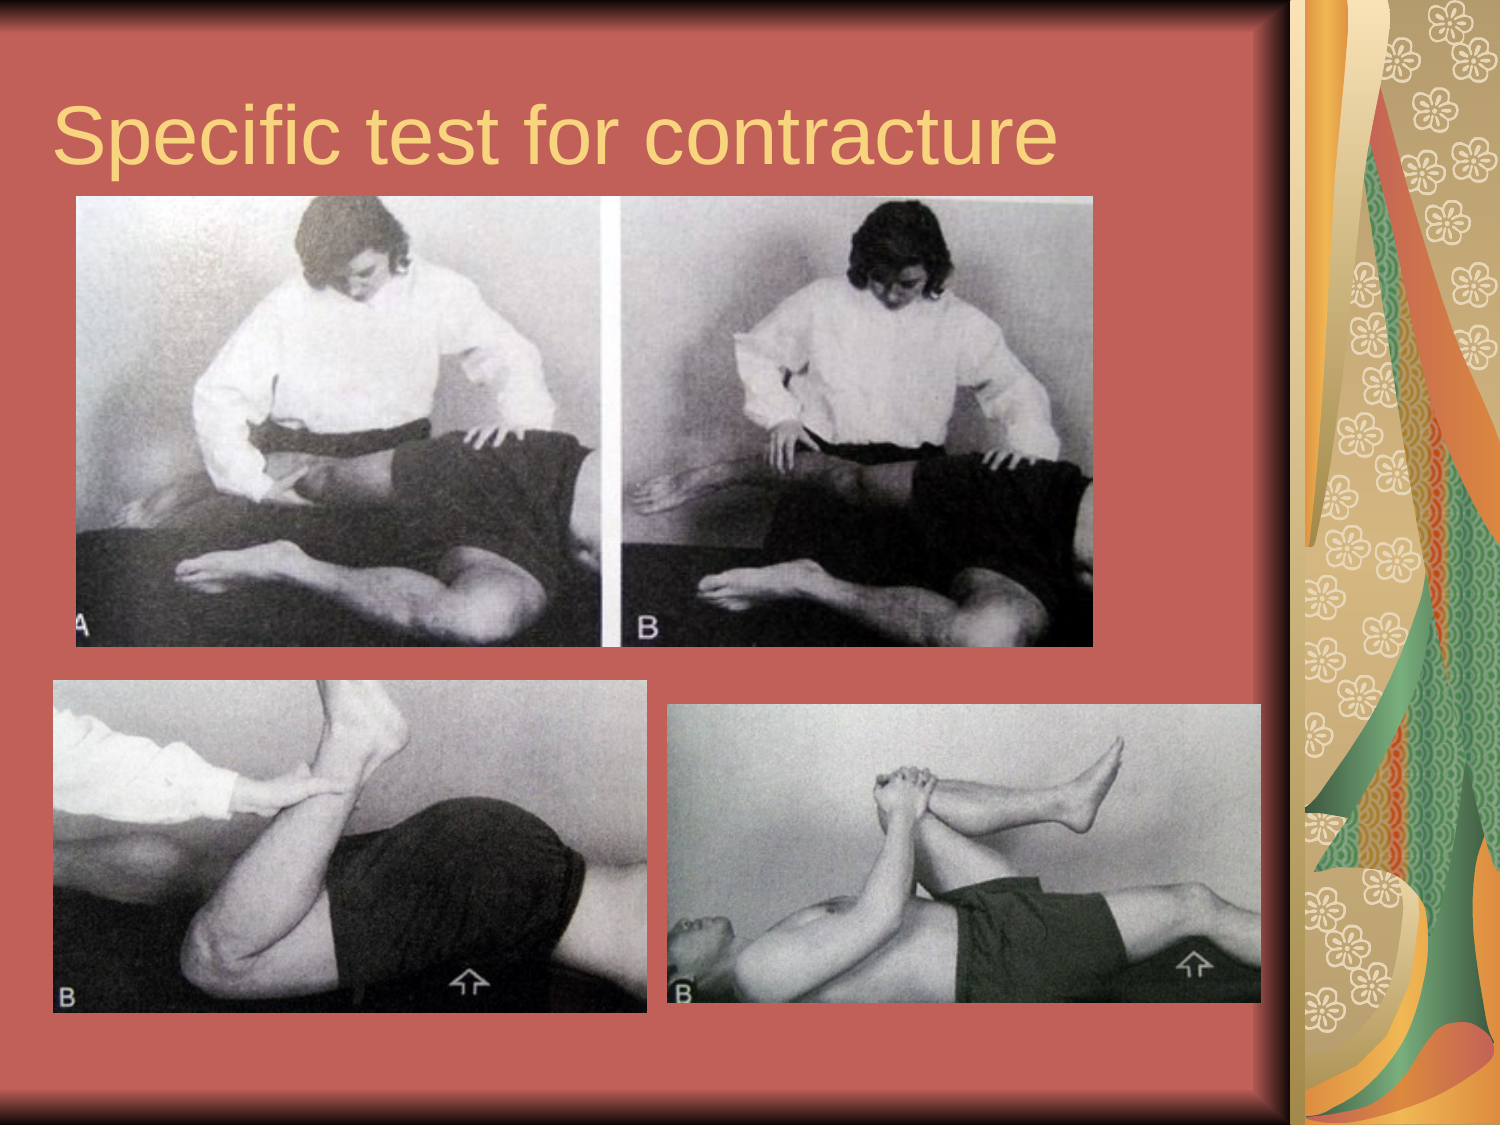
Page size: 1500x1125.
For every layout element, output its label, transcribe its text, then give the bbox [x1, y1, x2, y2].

title Specific test for contracture [35, 37, 1263, 225]
picture [53, 680, 647, 1014]
picture [76, 196, 1093, 647]
picture [667, 704, 1261, 1003]
